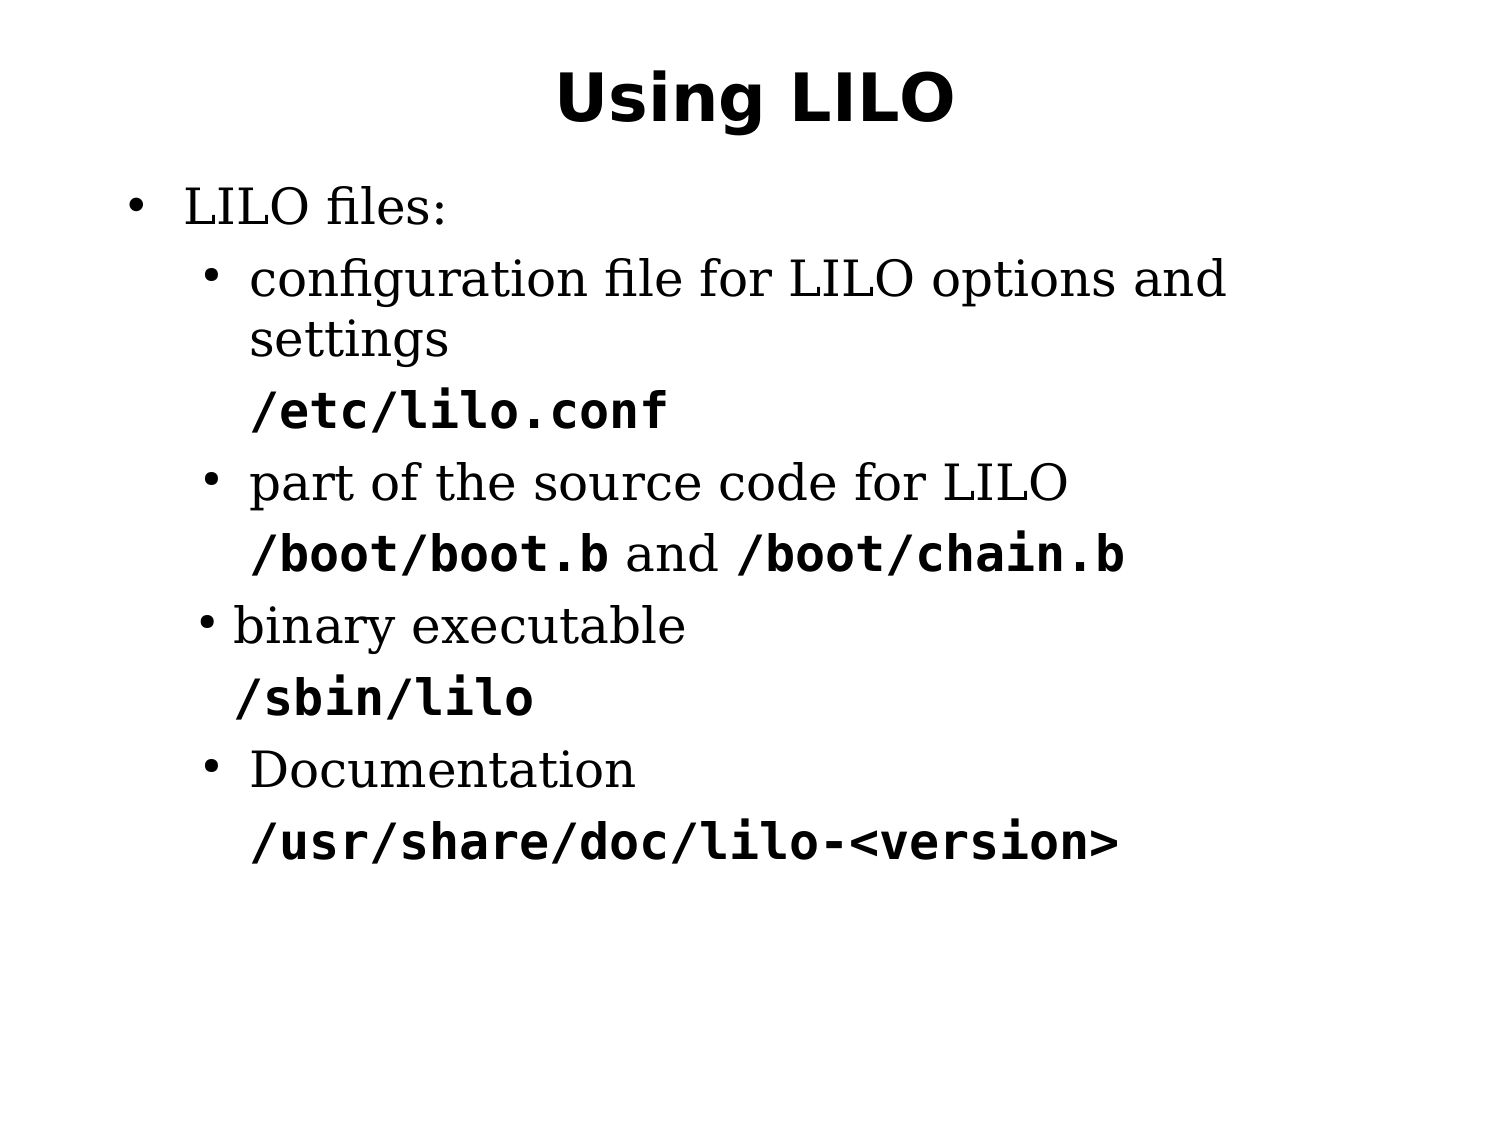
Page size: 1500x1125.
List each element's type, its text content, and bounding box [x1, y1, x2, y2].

title Using LILO [118, 40, 1394, 148]
list LILO files: configuration file for LILO options and settings /etc/lilo.conf part of the source code for LILO /boot/boot.b and /boot/chain.b binary executable /sbin/lilo Documentation /usr/share/doc/lilo-<version> [112, 167, 1388, 886]
